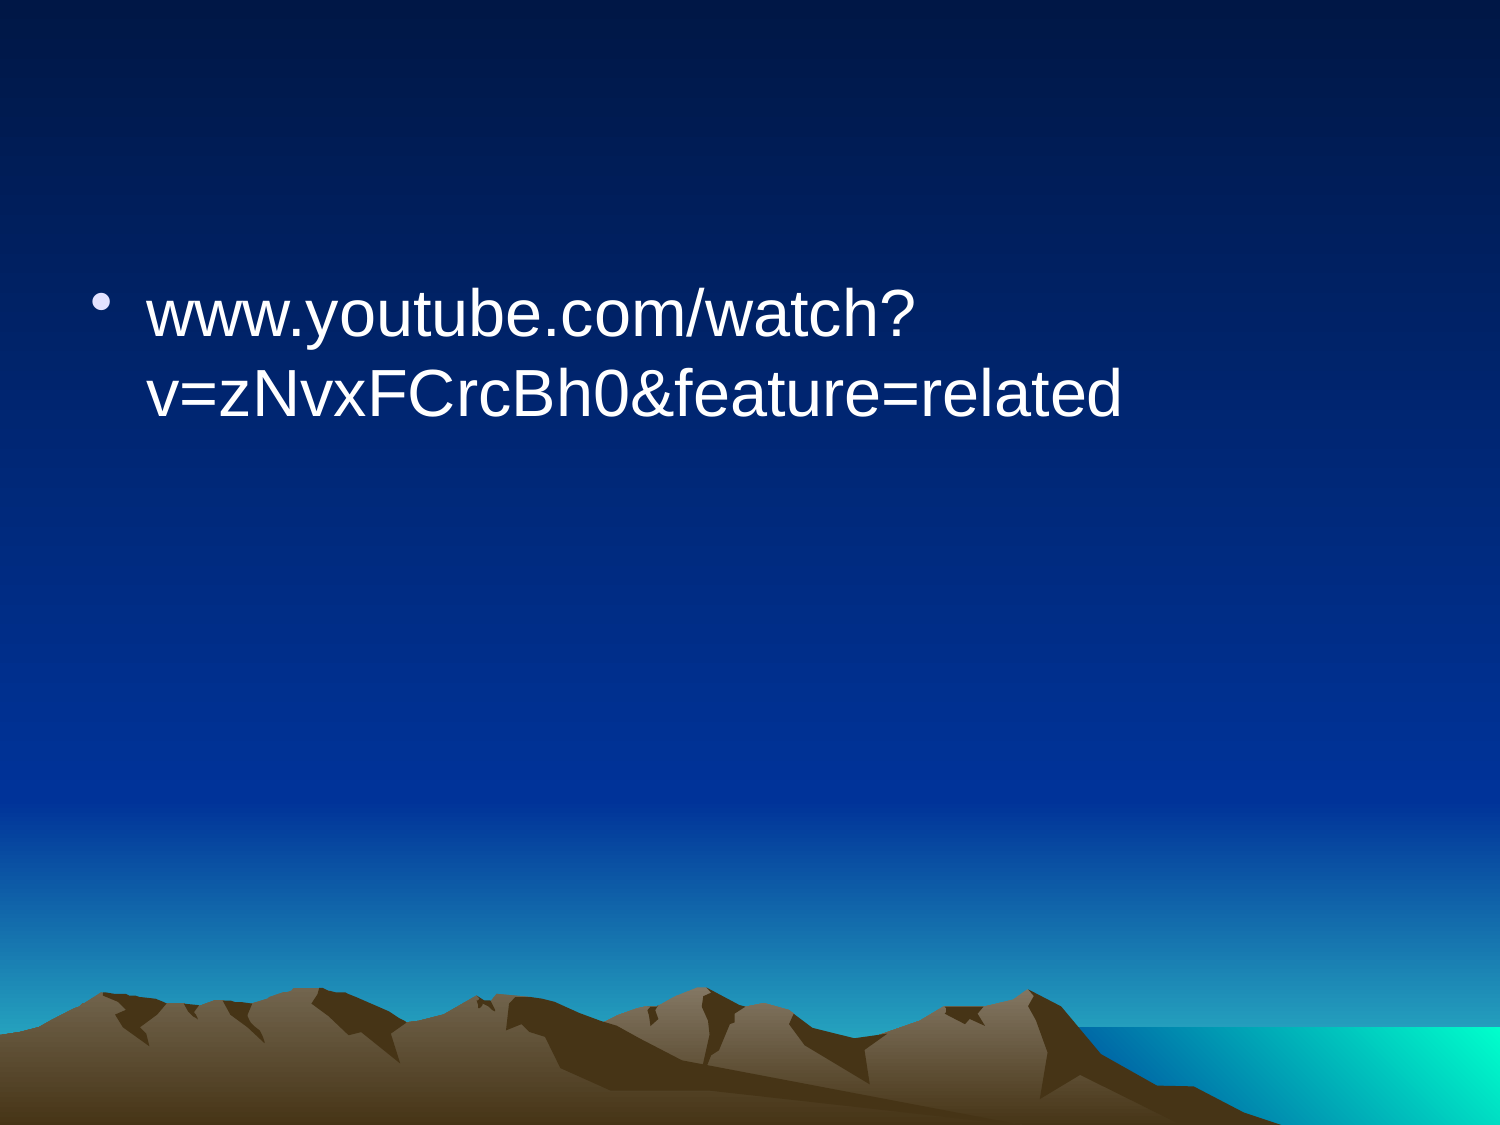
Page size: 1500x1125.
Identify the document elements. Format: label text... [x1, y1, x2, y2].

list www.youtube.com/watch?v=zNvxFCrcBh0&feature=related [75, 262, 1425, 1000]
